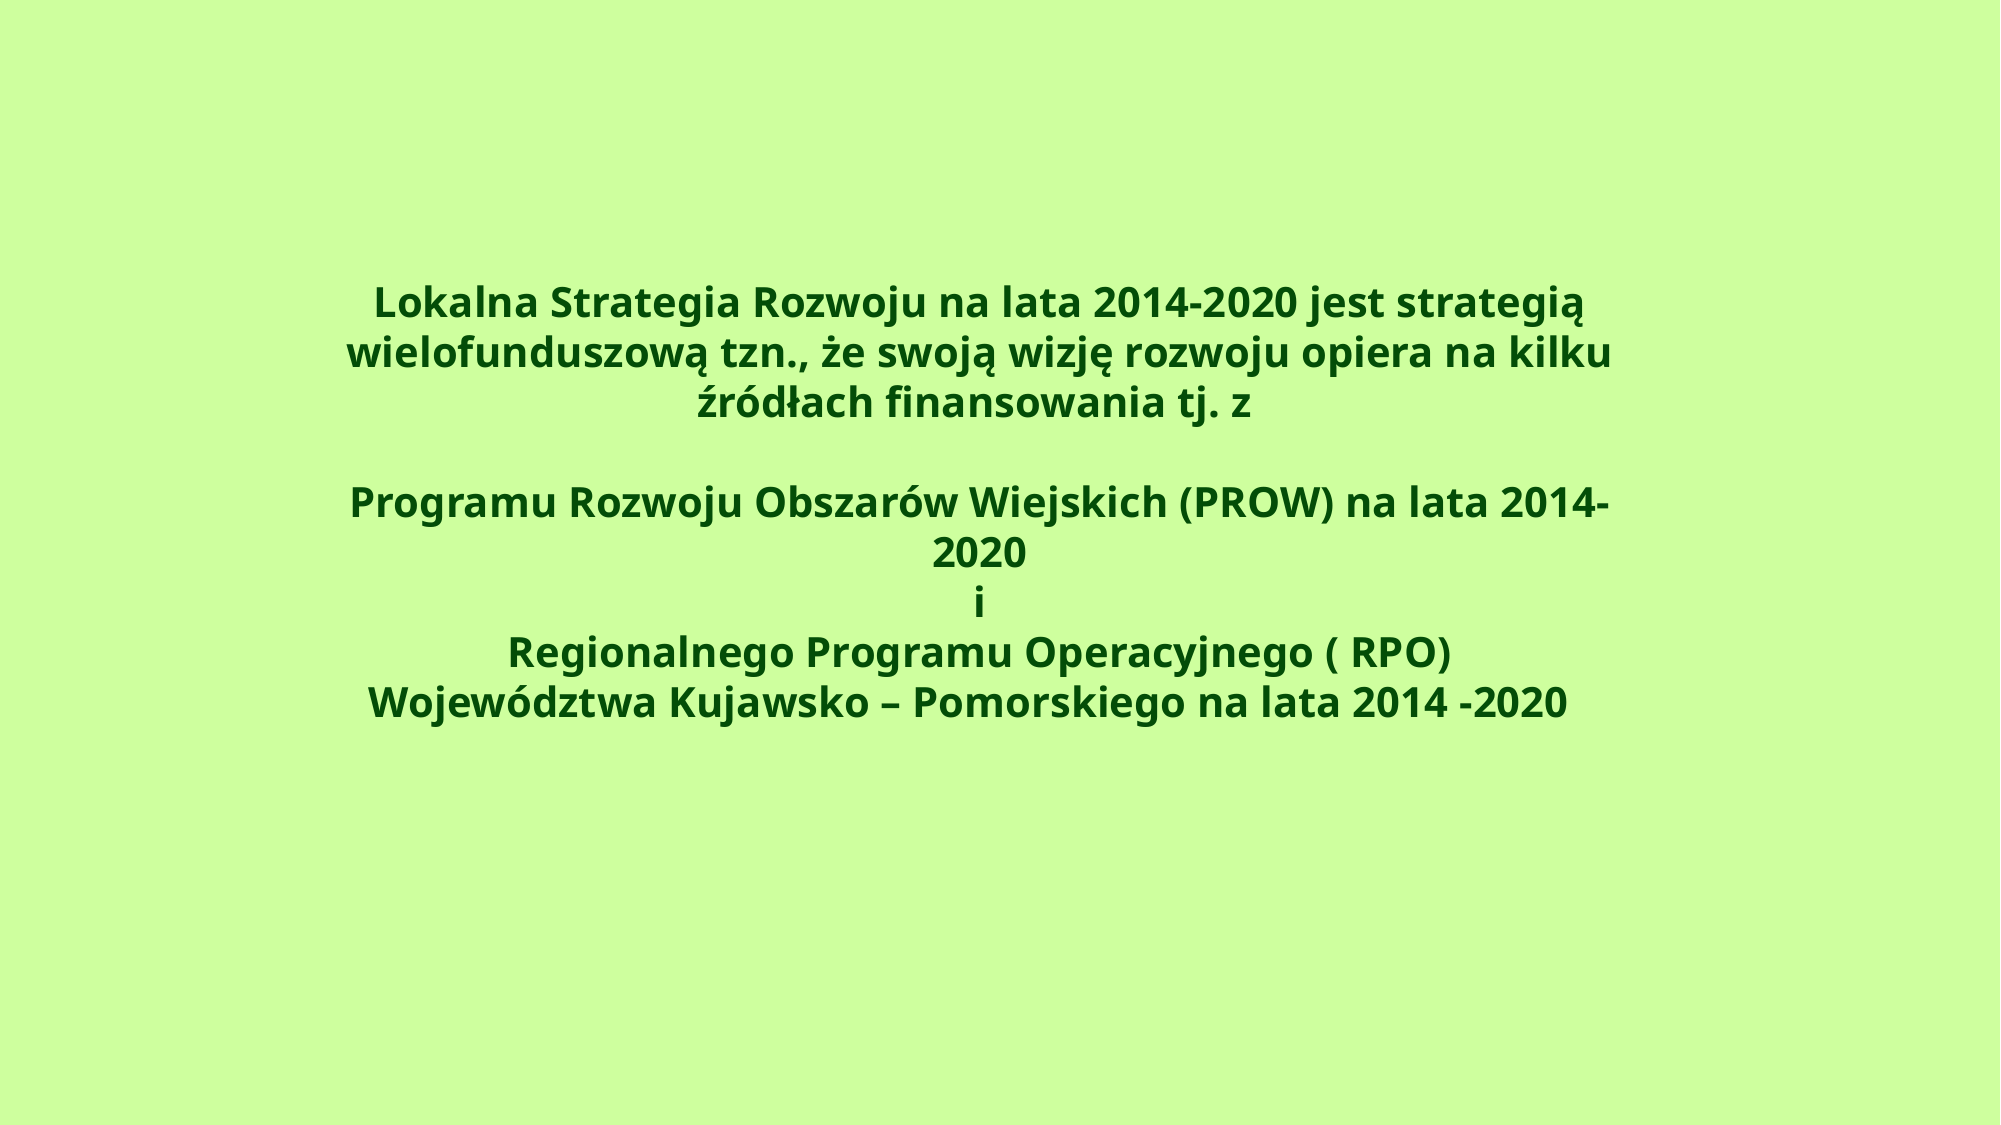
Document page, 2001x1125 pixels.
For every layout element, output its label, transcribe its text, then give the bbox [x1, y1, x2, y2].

title Lokalna Strategia Rozwoju na lata 2014-2020 jest strategią wielofunduszową tzn., że swoją wizję rozwoju opiera na kilku źródłach finansowania tj. z Programu Rozwoju Obszarów Wiejskich (PROW) na lata 2014-2020 i Regionalnego Programu Operacyjnego ( RPO) Województwa Kujawsko – Pomorskiego na lata 2014 -2020 [291, 255, 1669, 746]
